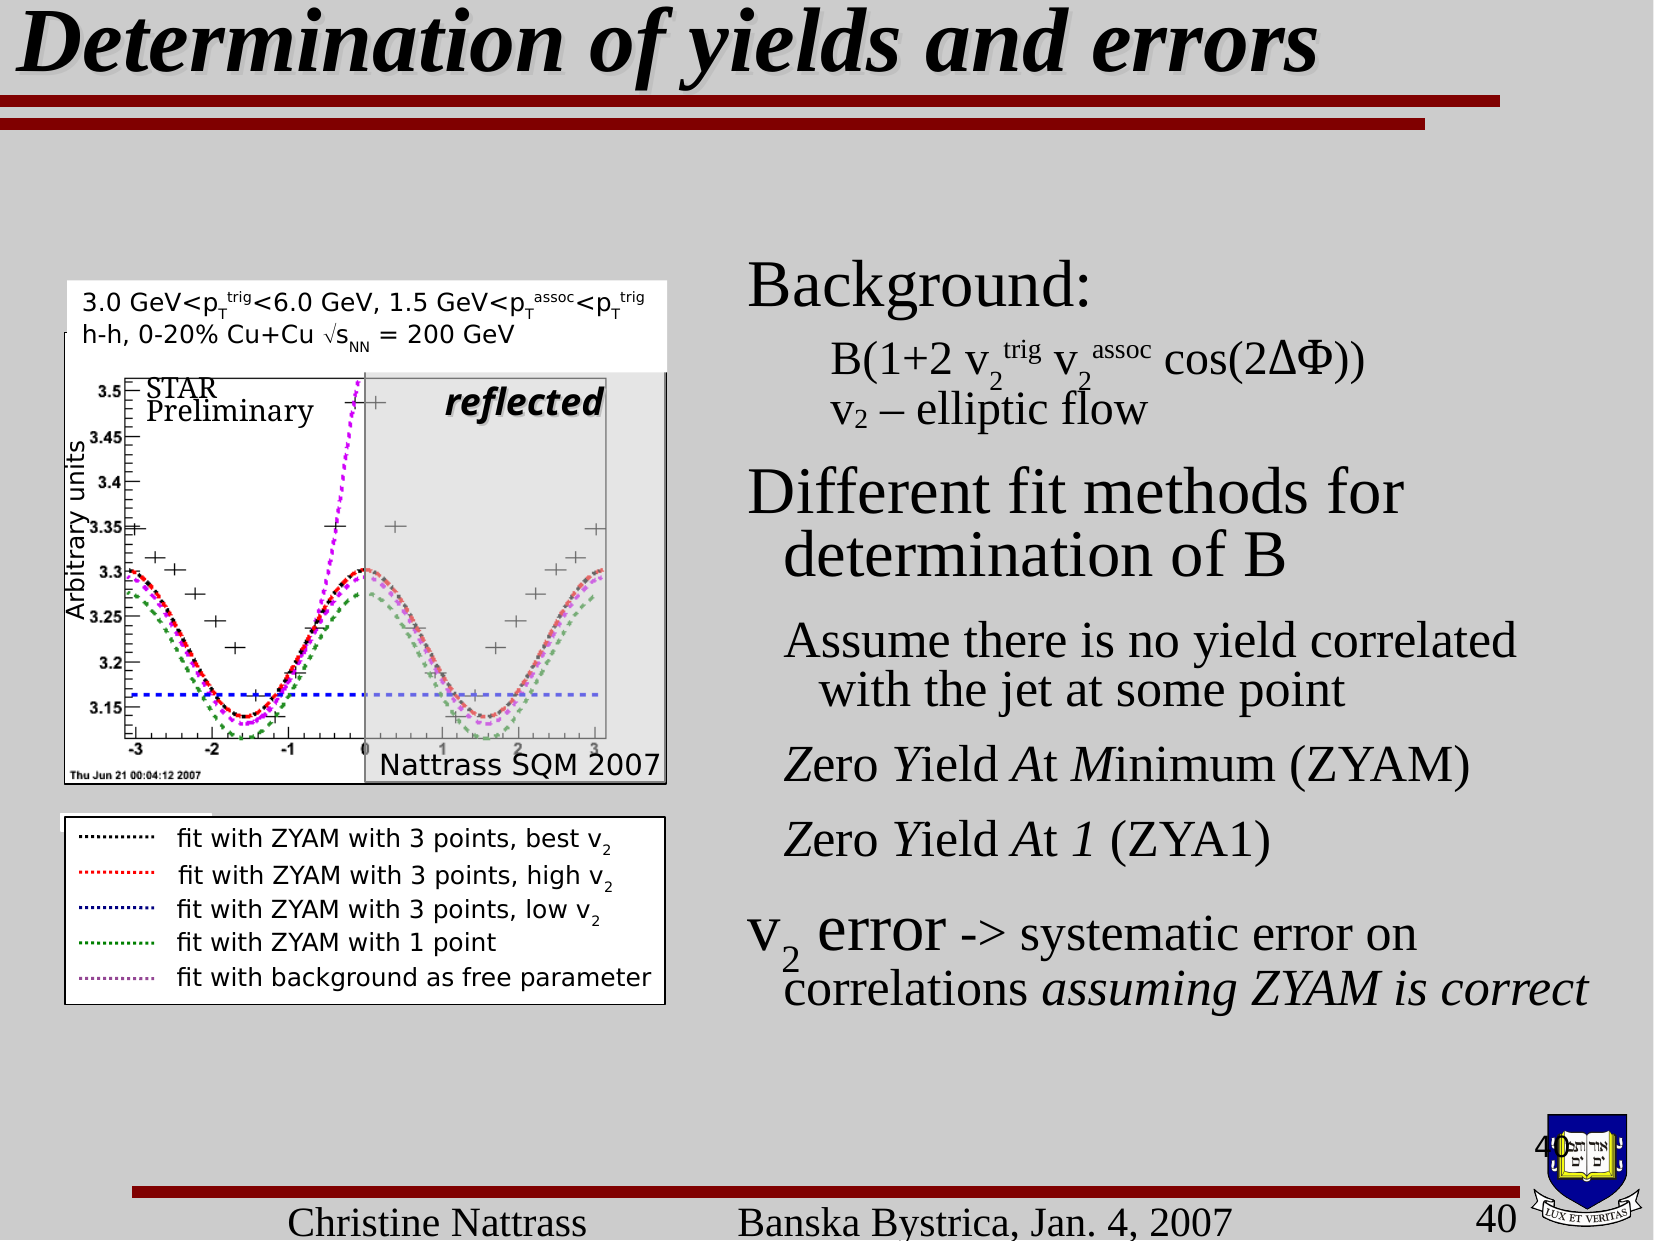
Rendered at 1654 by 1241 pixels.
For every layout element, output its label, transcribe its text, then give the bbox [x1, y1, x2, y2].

text_box fit with background as free parameter [161, 958, 703, 1003]
text_box reflected [444, 373, 656, 432]
picture [1530, 1114, 1643, 1227]
text_box fit with ZYAM with 1 point [161, 940, 553, 958]
text_box Arbitrary units [54, 297, 100, 636]
title Determination of yields and errors [0, 0, 1358, 184]
picture [65, 373, 365, 784]
text_box [61, 813, 666, 1005]
text_box fit with ZYAM with 3 points, low v2 [161, 887, 628, 940]
text_box Nattrass SQM 2007 [364, 740, 683, 790]
text_box [553, 906, 666, 958]
text_box [365, 373, 666, 740]
text_box fit with ZYAM with 3 points, best v2 [162, 816, 666, 869]
list Background: B(1+2 v2trig v2assoc cos(2ΔΦ))‏ v2 – elliptic flow Different fit methods for determination of B Assume there is no yield correlated with the jet at some point Zero Yield At Minimum (ZYAM)‏ Zero Yield At 1 (ZYA1)‏ v2 error -> systematic error on correlations assuming ZYAM is correct [712, 256, 1613, 1036]
text_box fit with ZYAM with 3 points, high v2 [163, 869, 666, 906]
text_box STAR Preliminary [131, 373, 444, 447]
text_box 3.0 GeV<pTtrig<6.0 GeV, 1.5 GeV<pTassoc<pTtrig h-h, 0-20% Cu+Cu sNN = 200 GeV [67, 280, 668, 373]
